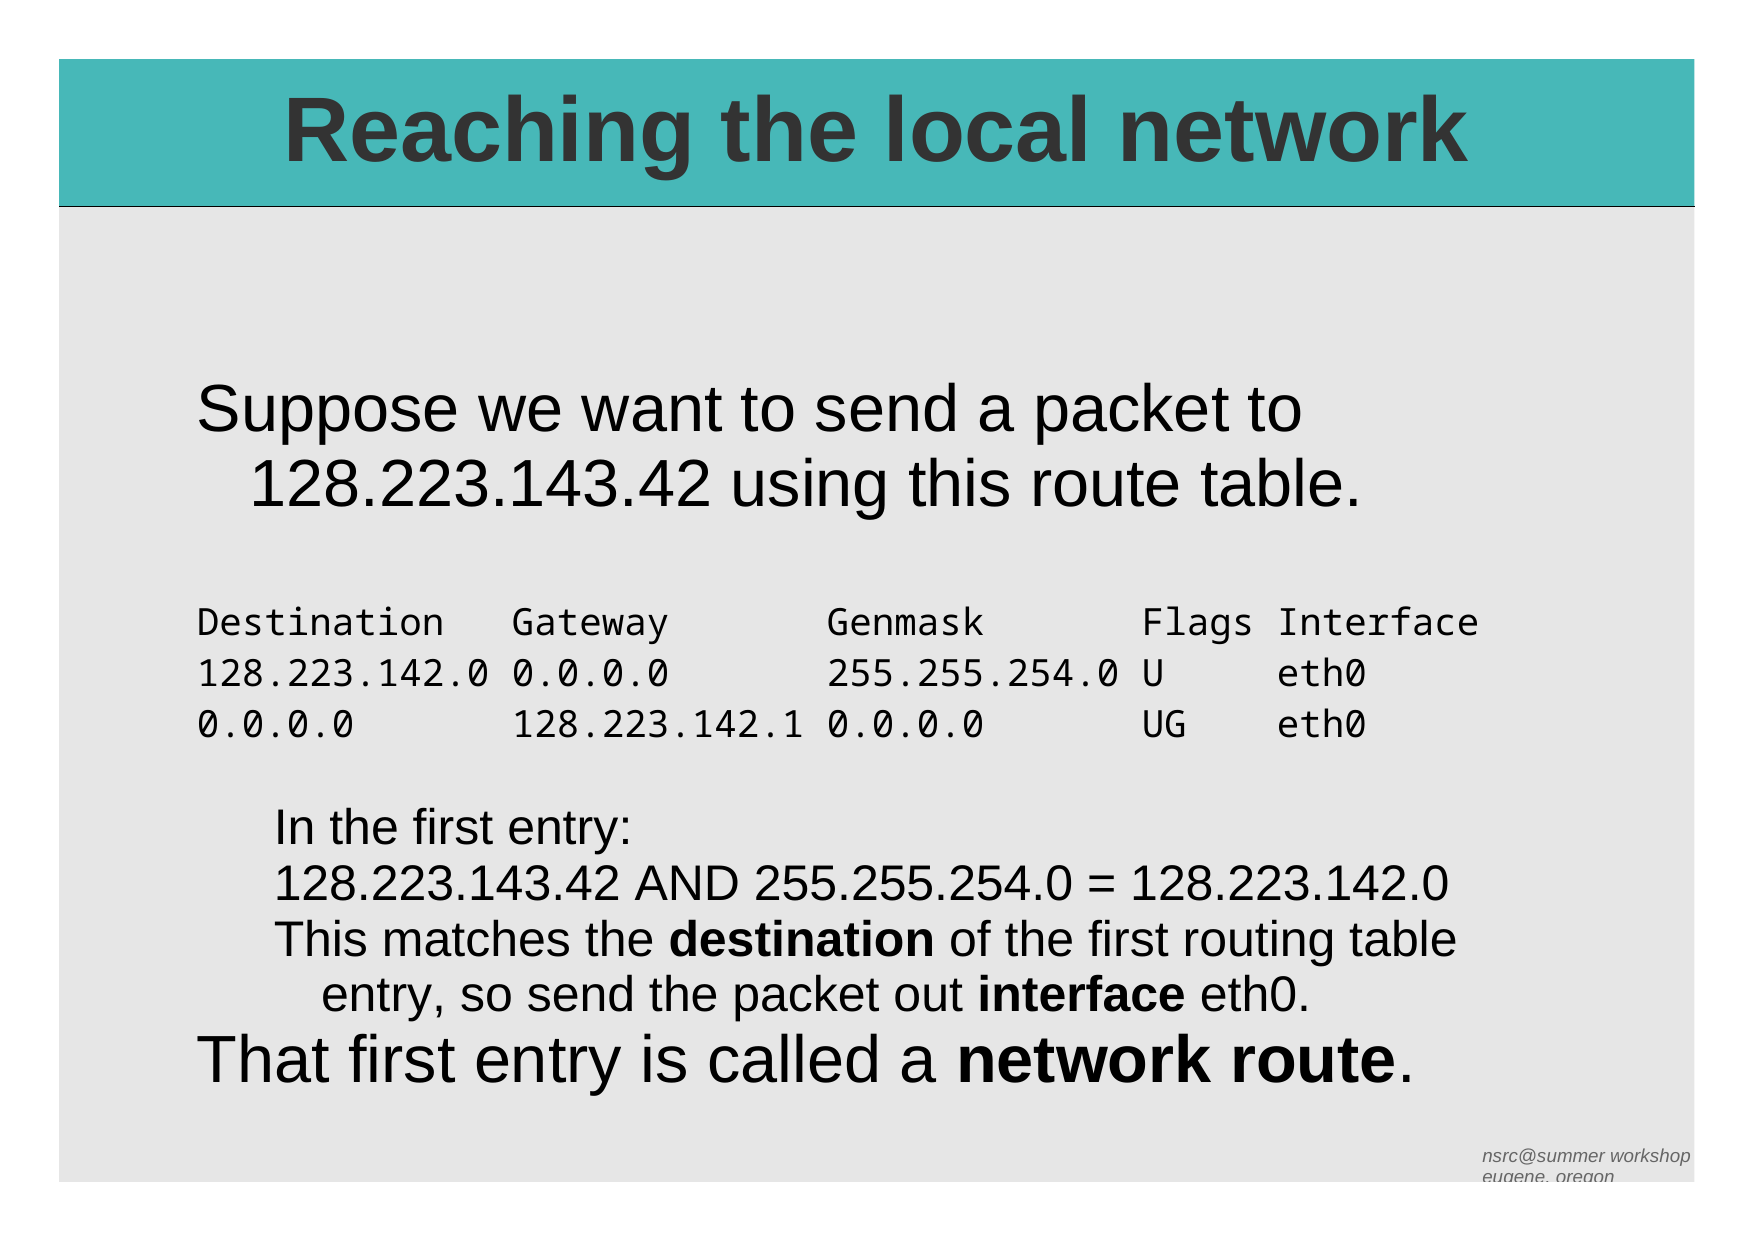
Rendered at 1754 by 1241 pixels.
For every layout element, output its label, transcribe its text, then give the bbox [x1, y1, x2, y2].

title Reaching the local network [59, 41, 1695, 219]
list Suppose we want to send a packet to 128.223.143.42 using this route table. Destination Gateway Genmask Flags Interface 128.223.142.0 0.0.0.0 255.255.254.0 U eth0 0.0.0.0 128.223.142.1 0.0.0.0 UG eth0 In the first entry: 128.223.143.42 AND 255.255.254.0 = 128.223.142.0 This matches the destination of the first routing table entry, so send the packet out interface eth0. That first entry is called a network route. [179, 371, 1576, 1079]
